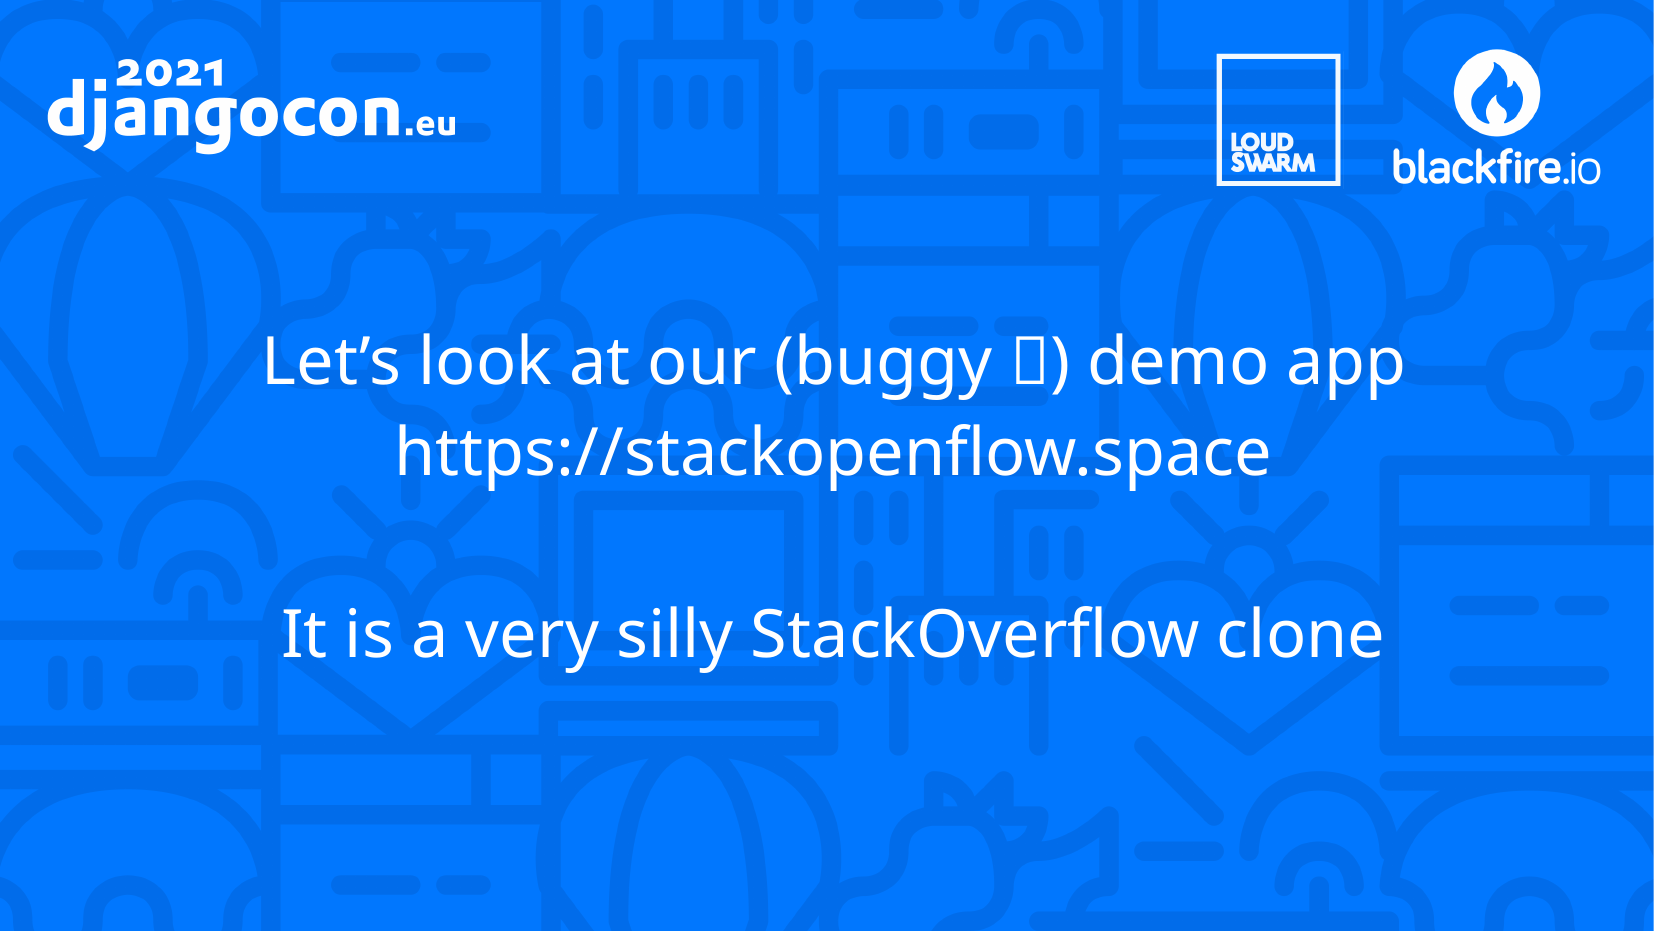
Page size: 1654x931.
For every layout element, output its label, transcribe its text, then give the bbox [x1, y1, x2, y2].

picture [0, 0, 1654, 931]
subtitle Let’s look at our (buggy 😬) demo app https://stackopenflow.space It is a very silly StackOverflow clone [90, 135, 1579, 856]
